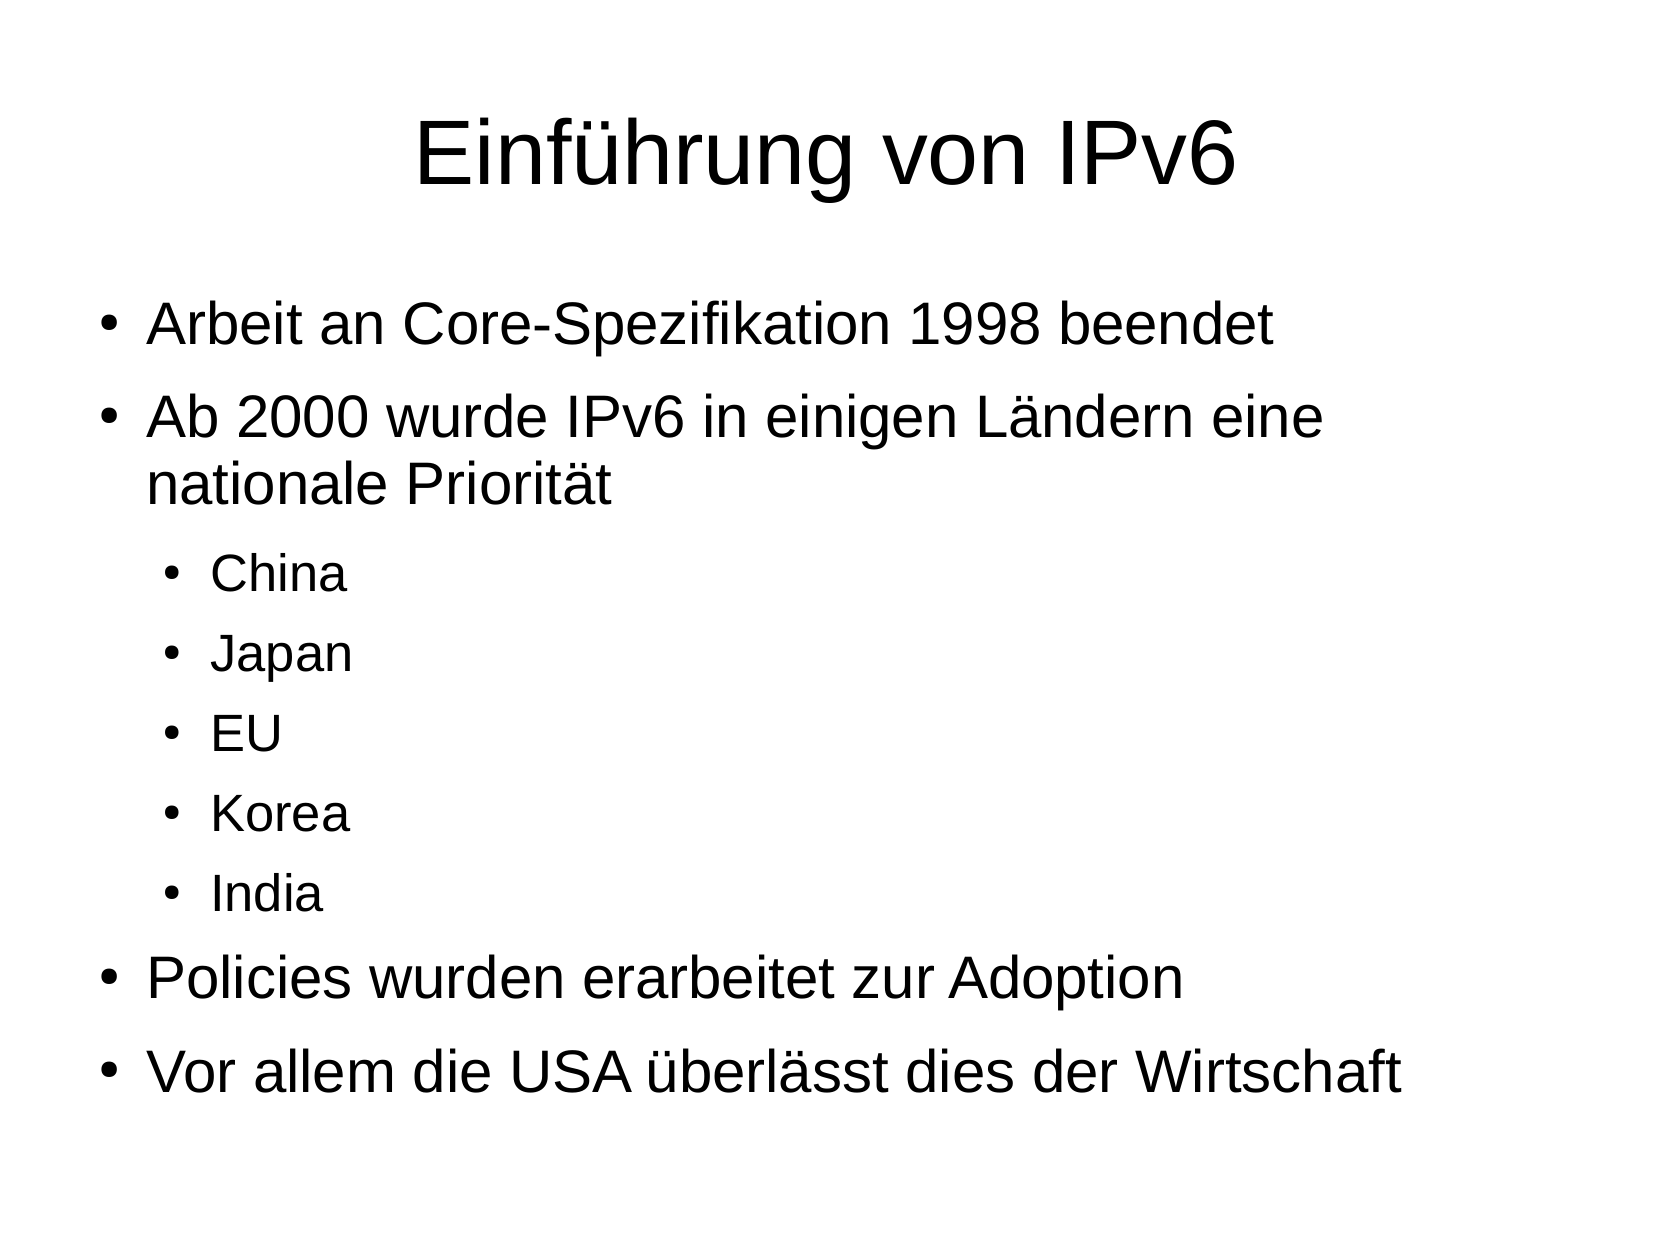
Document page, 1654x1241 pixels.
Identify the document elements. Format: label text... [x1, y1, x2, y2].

list Arbeit an Core-Spezifikation 1998 beendet Ab 2000 wurde IPv6 in einigen Ländern eine nationale Priorität China Japan EU Korea India Policies wurden erarbeitet zur Adoption Vor allem die USA überlässt dies der Wirtschaft [82, 290, 1571, 1109]
title Einführung von IPv6 [82, 49, 1571, 257]
